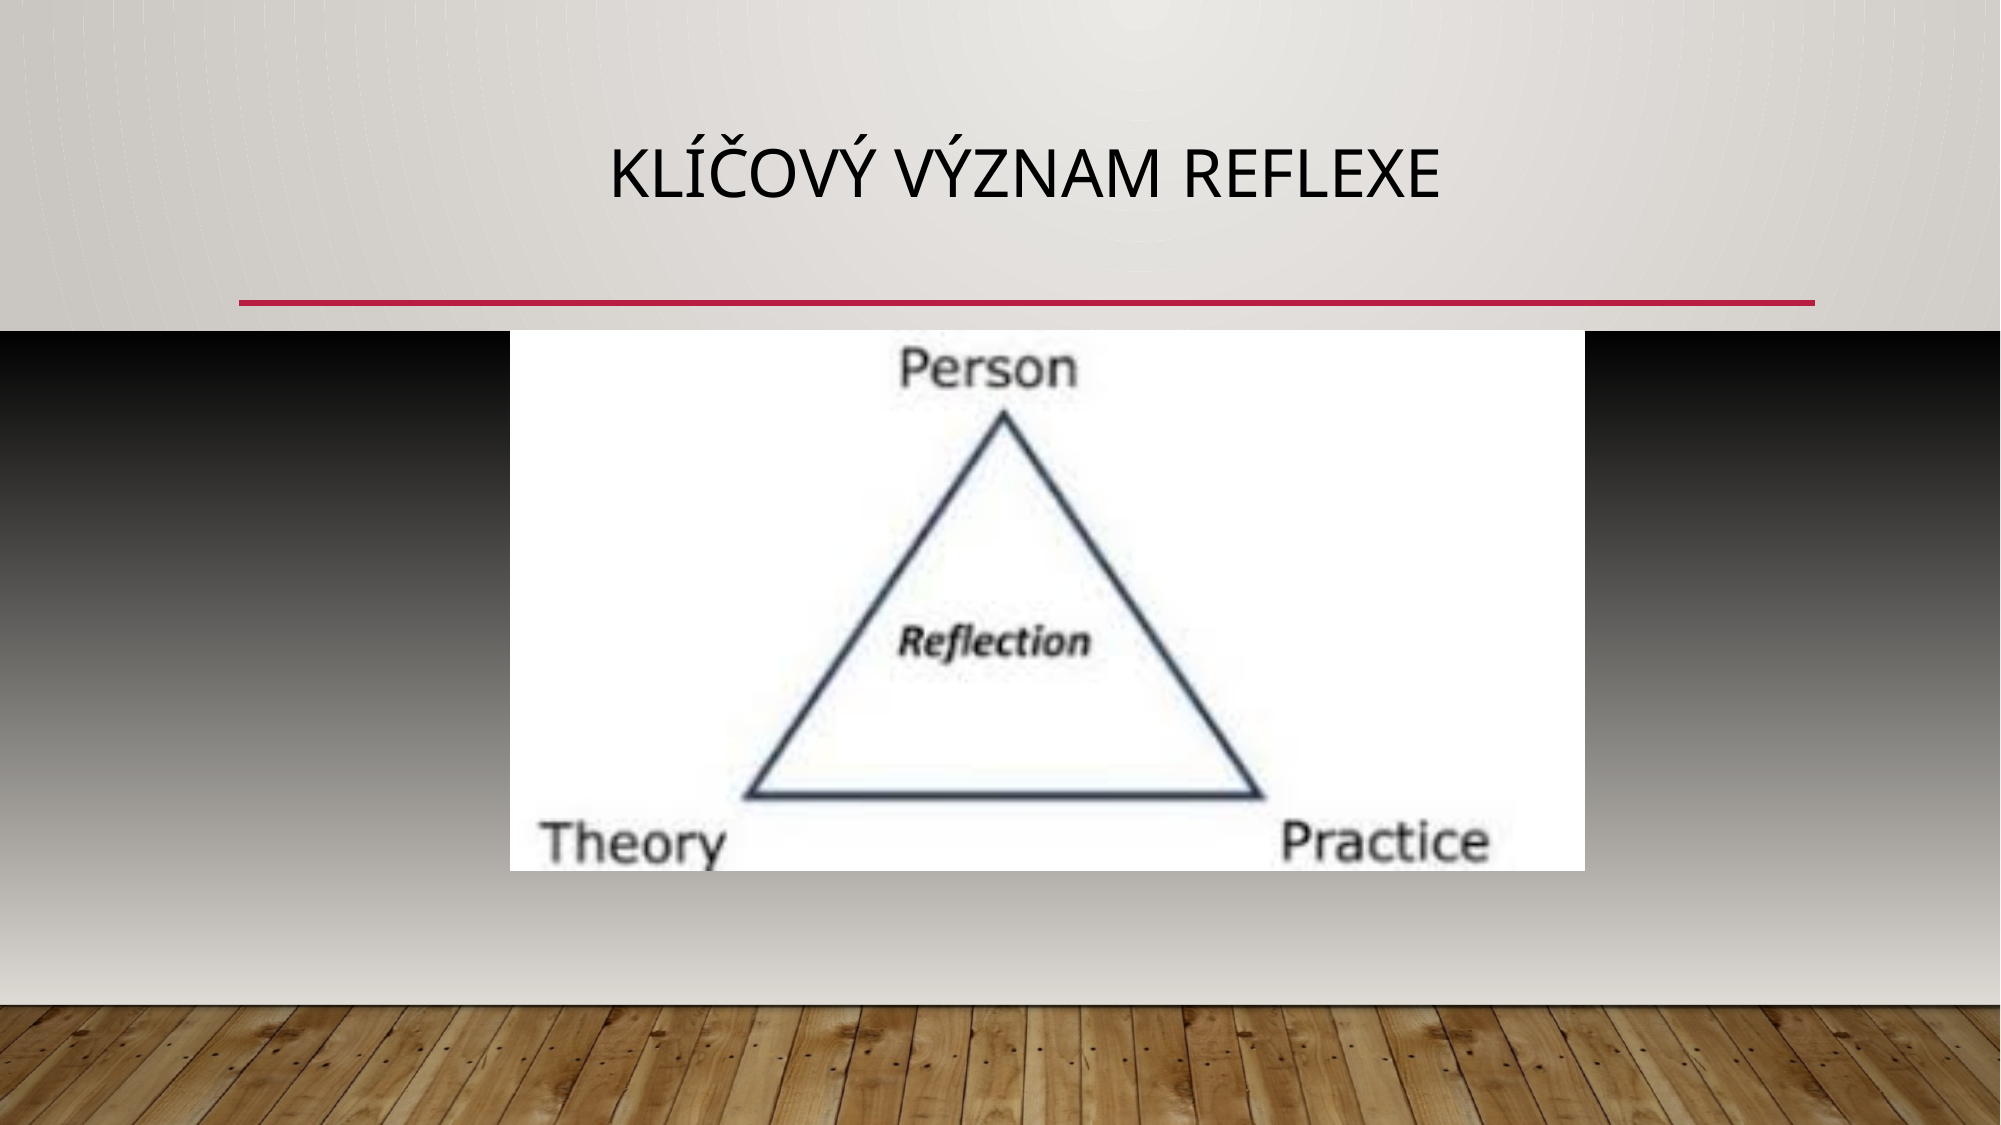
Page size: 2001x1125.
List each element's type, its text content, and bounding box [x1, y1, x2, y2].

title Klíčový význam reflexe [238, 131, 1814, 305]
picture [510, 330, 1585, 871]
